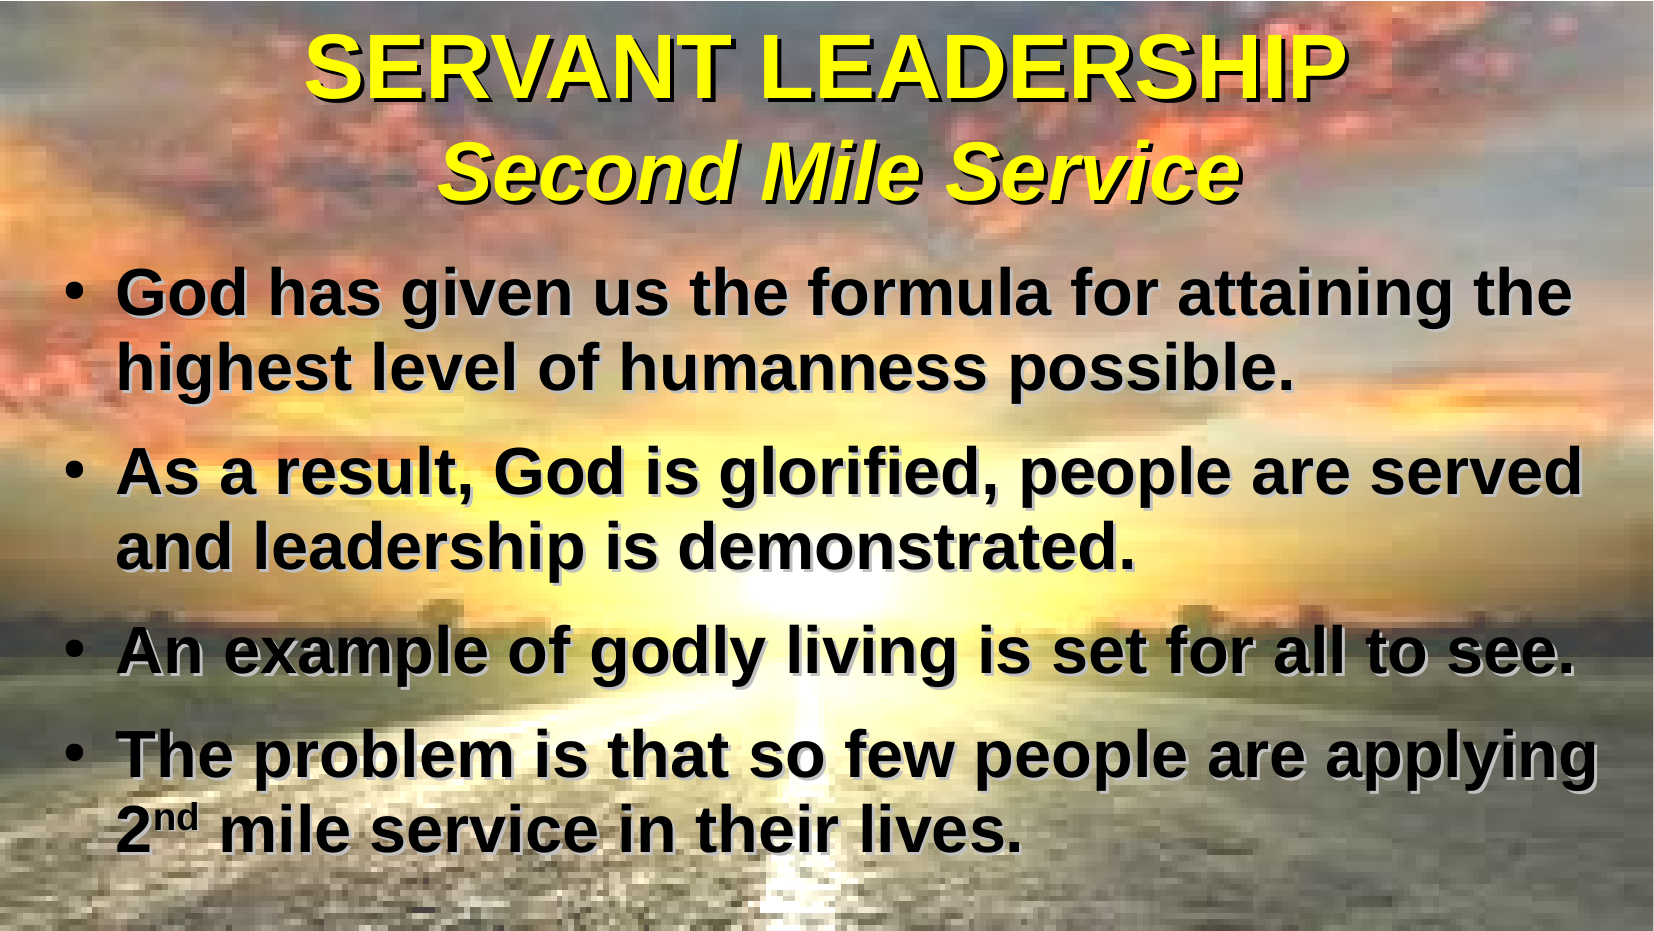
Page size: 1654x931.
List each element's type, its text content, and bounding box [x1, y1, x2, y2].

picture [0, 1, 1654, 931]
list God has given us the formula for attaining the highest level of humanness possible. As a result, God is glorified, people are served and leadership is demonstrated. An example of godly living is set for all to see. The problem is that so few people are applying 2nd mile service in their lives. [45, 255, 1636, 901]
title SERVANT LEADERSHIP Second Mile Service [82, 15, 1571, 221]
